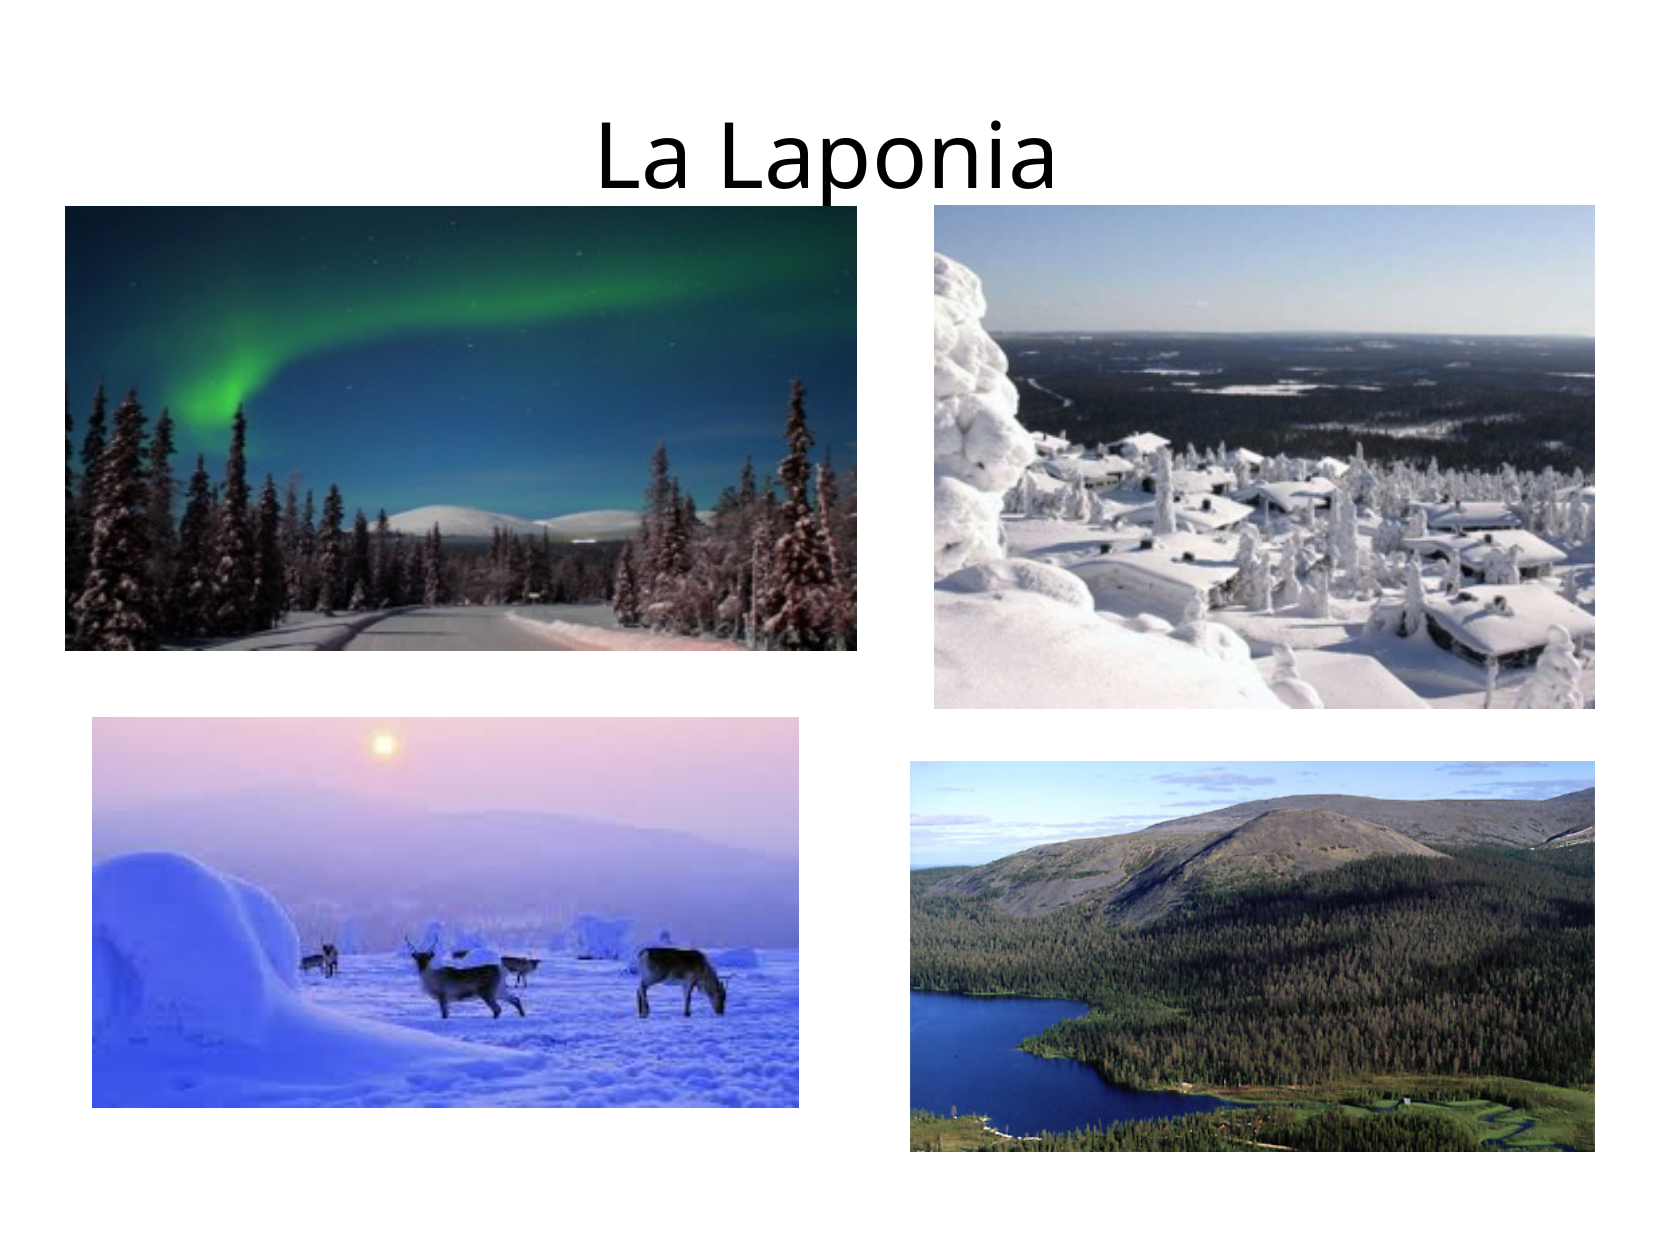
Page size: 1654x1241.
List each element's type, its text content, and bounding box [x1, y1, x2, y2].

title La Laponia [82, 49, 1571, 257]
picture [910, 761, 1595, 1152]
picture [92, 717, 799, 1109]
picture [934, 205, 1595, 709]
picture [65, 206, 857, 652]
